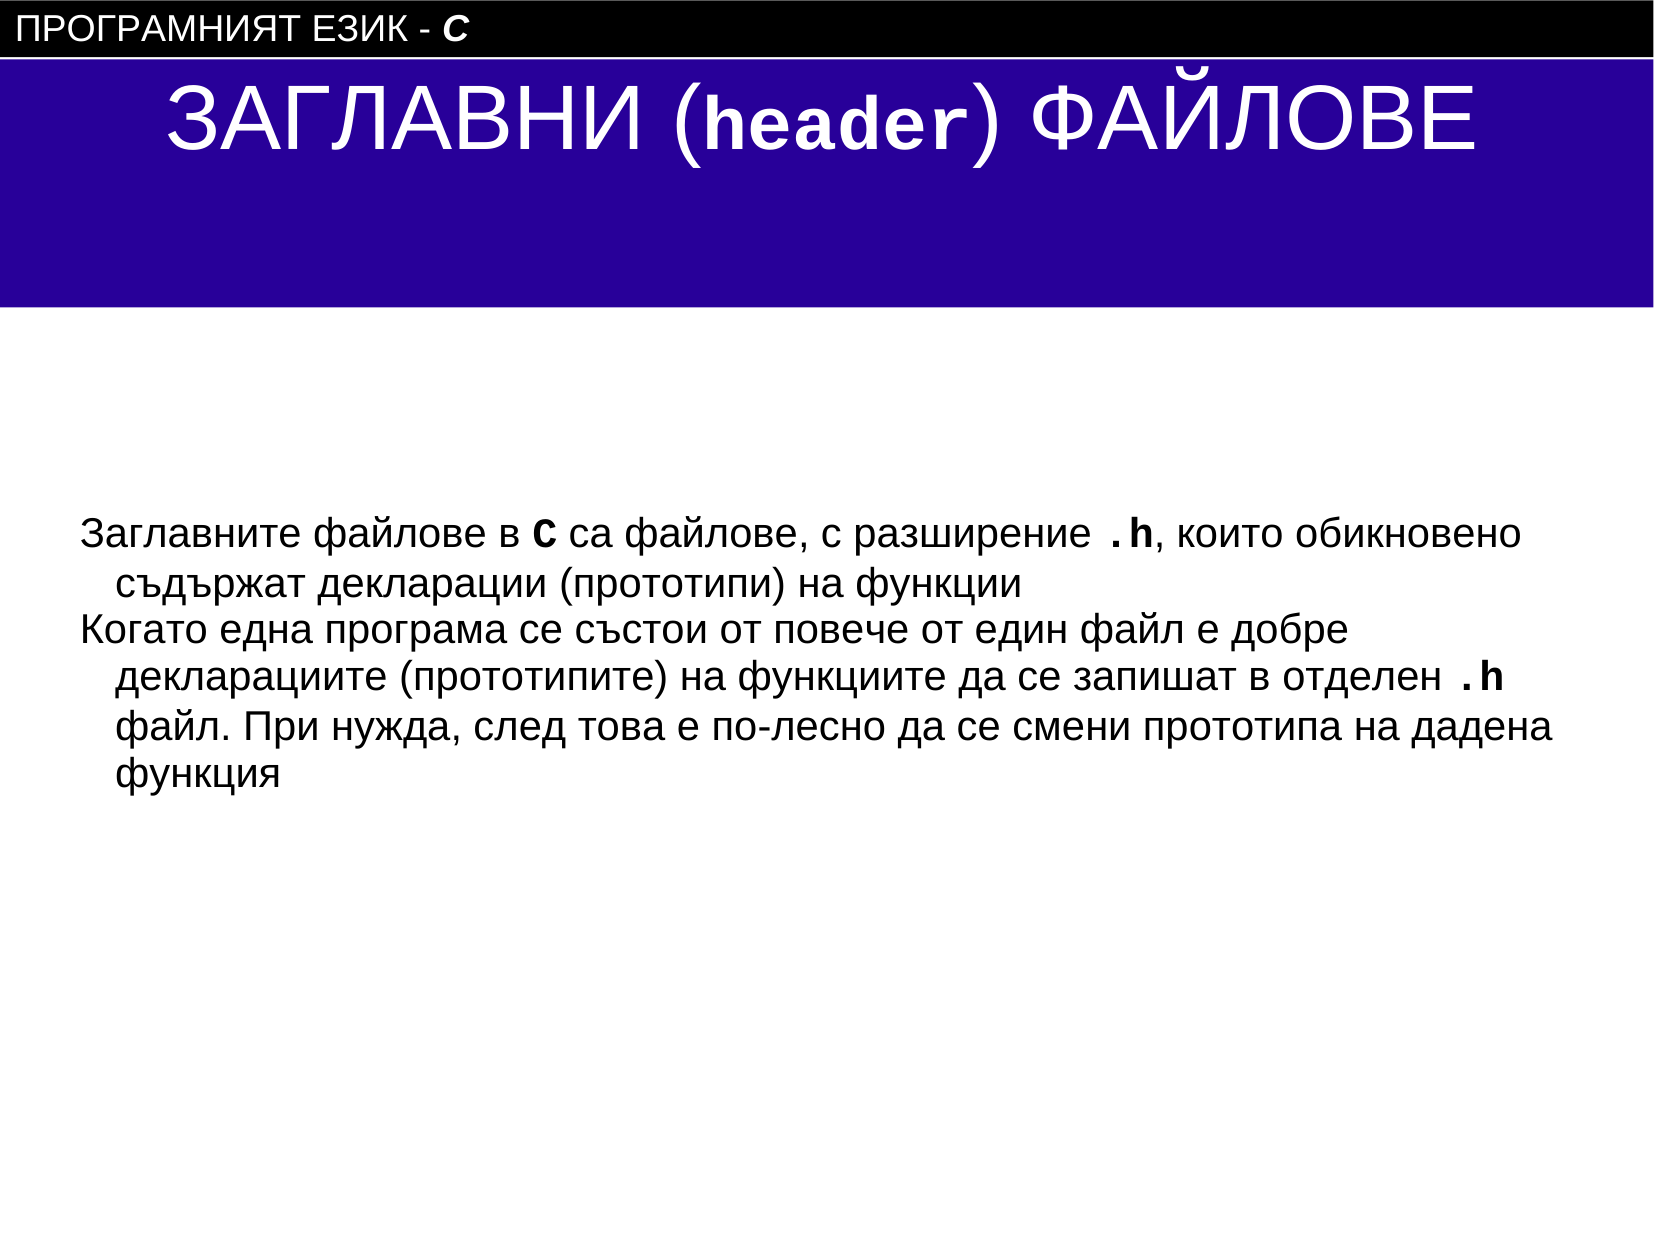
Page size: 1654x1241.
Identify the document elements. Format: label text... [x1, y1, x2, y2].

text_box Заглавните файлове в C са файлове, с разширение .h, които обикновено съдържат декларации (прототипи) на функции Когато една програма се състои от повече от един файл е добре декларациите (прототипите) на функциите да се запишат в отделен .h файл. При нужда, след това е по-лесно да се смени прототипа на дадена функция [29, 501, 1625, 804]
text_box ЗАГЛАВНИ (header) ФАЙЛОВЕ [0, 59, 1654, 308]
text_box ПРОГРАМНИЯT ЕЗИК - С [0, 0, 1654, 58]
